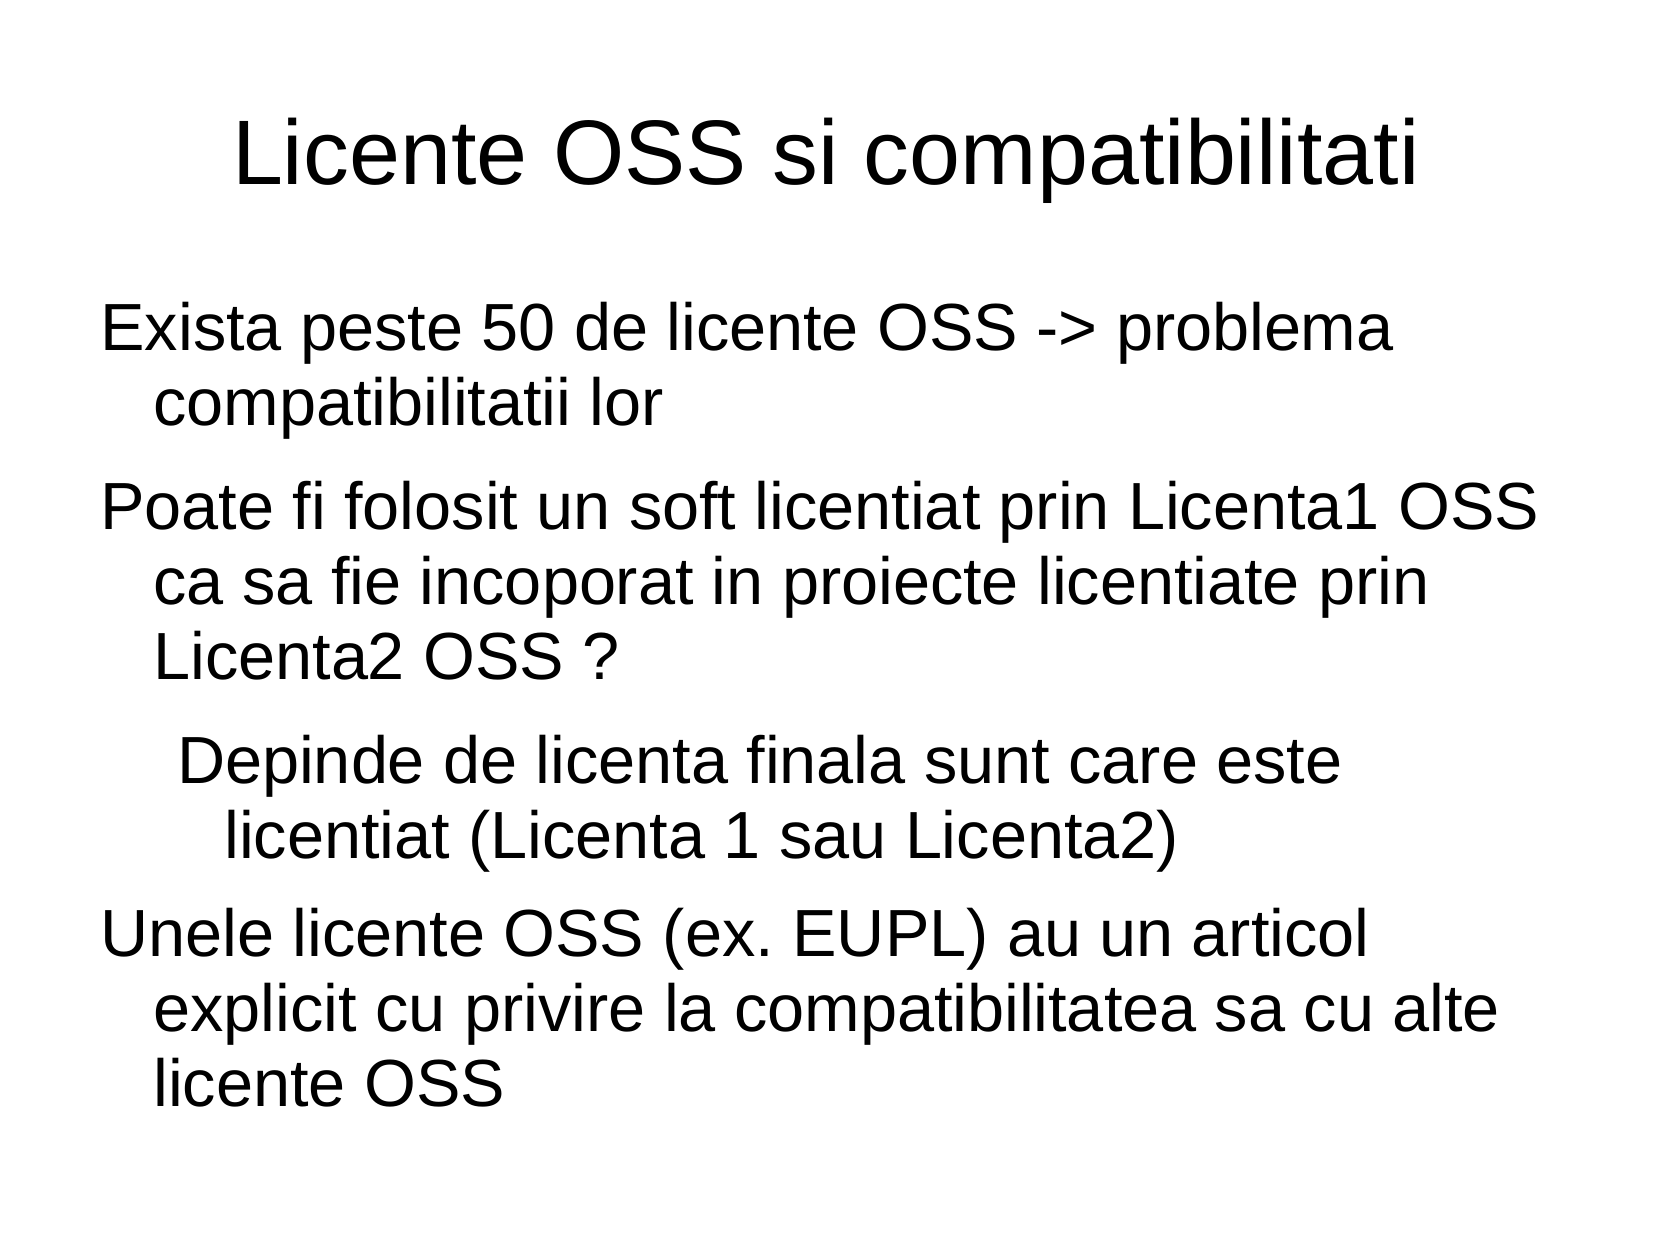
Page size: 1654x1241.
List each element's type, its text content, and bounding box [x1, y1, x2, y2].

list Exista peste 50 de licente OSS -> problema compatibilitatii lor Poate fi folosit un soft licentiat prin Licenta1 OSS ca sa fie incoporat in proiecte licentiate prin Licenta2 OSS ? Depinde de licenta finala sunt care este licentiat (Licenta 1 sau Licenta2) Unele licente OSS (ex. EUPL) au un articol explicit cu privire la compatibilitatea sa cu alte licente OSS [82, 290, 1571, 1121]
title Licente OSS si compatibilitati [82, 49, 1571, 257]
